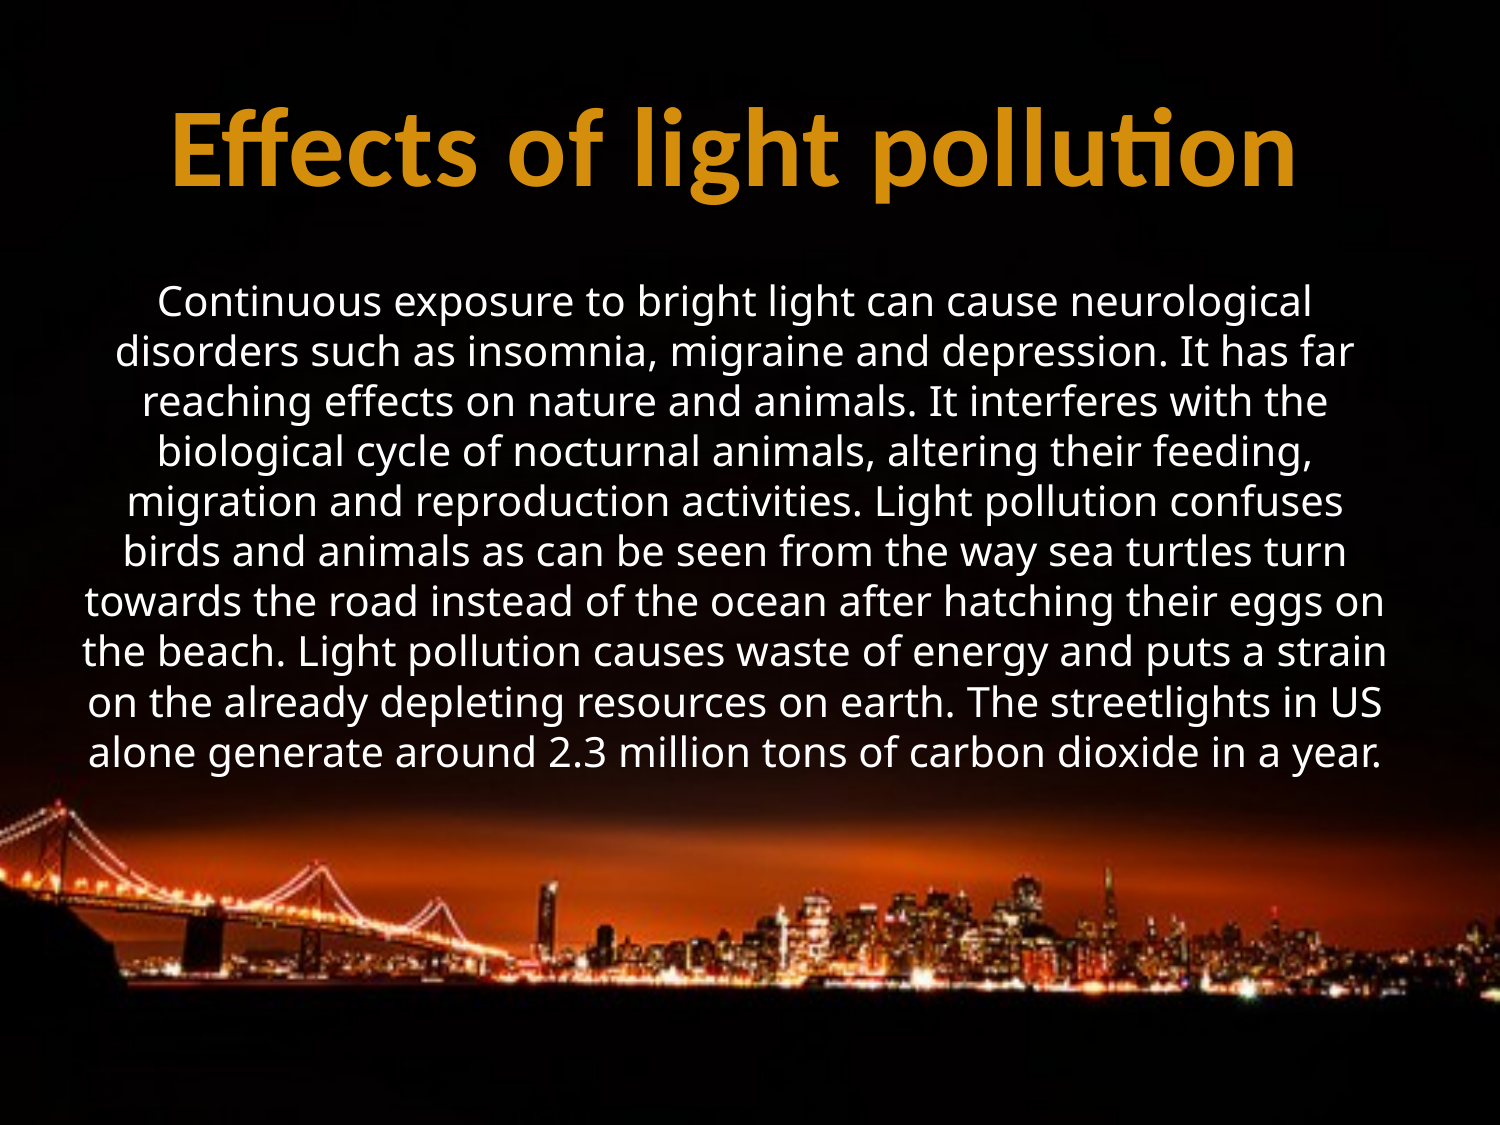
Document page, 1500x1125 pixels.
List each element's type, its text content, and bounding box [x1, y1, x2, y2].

list Continuous exposure to bright light can cause neurological disorders such as insomnia, migraine and depression. It has far reaching effects on nature and animals. It interferes with the biological cycle of nocturnal animals, altering their feeding, migration and reproduction activities. Light pollution confuses birds and animals as can be seen from the way sea turtles turn towards the road instead of the ocean after hatching their eggs on the beach. Light pollution causes waste of energy and puts a strain on the already depleting resources on earth. The streetlights in US alone generate around 2.3 million tons of carbon dioxide in a year. [60, 267, 1411, 1010]
text_box Effects of light pollution [154, 66, 1316, 216]
picture [0, 0, 1500, 1125]
